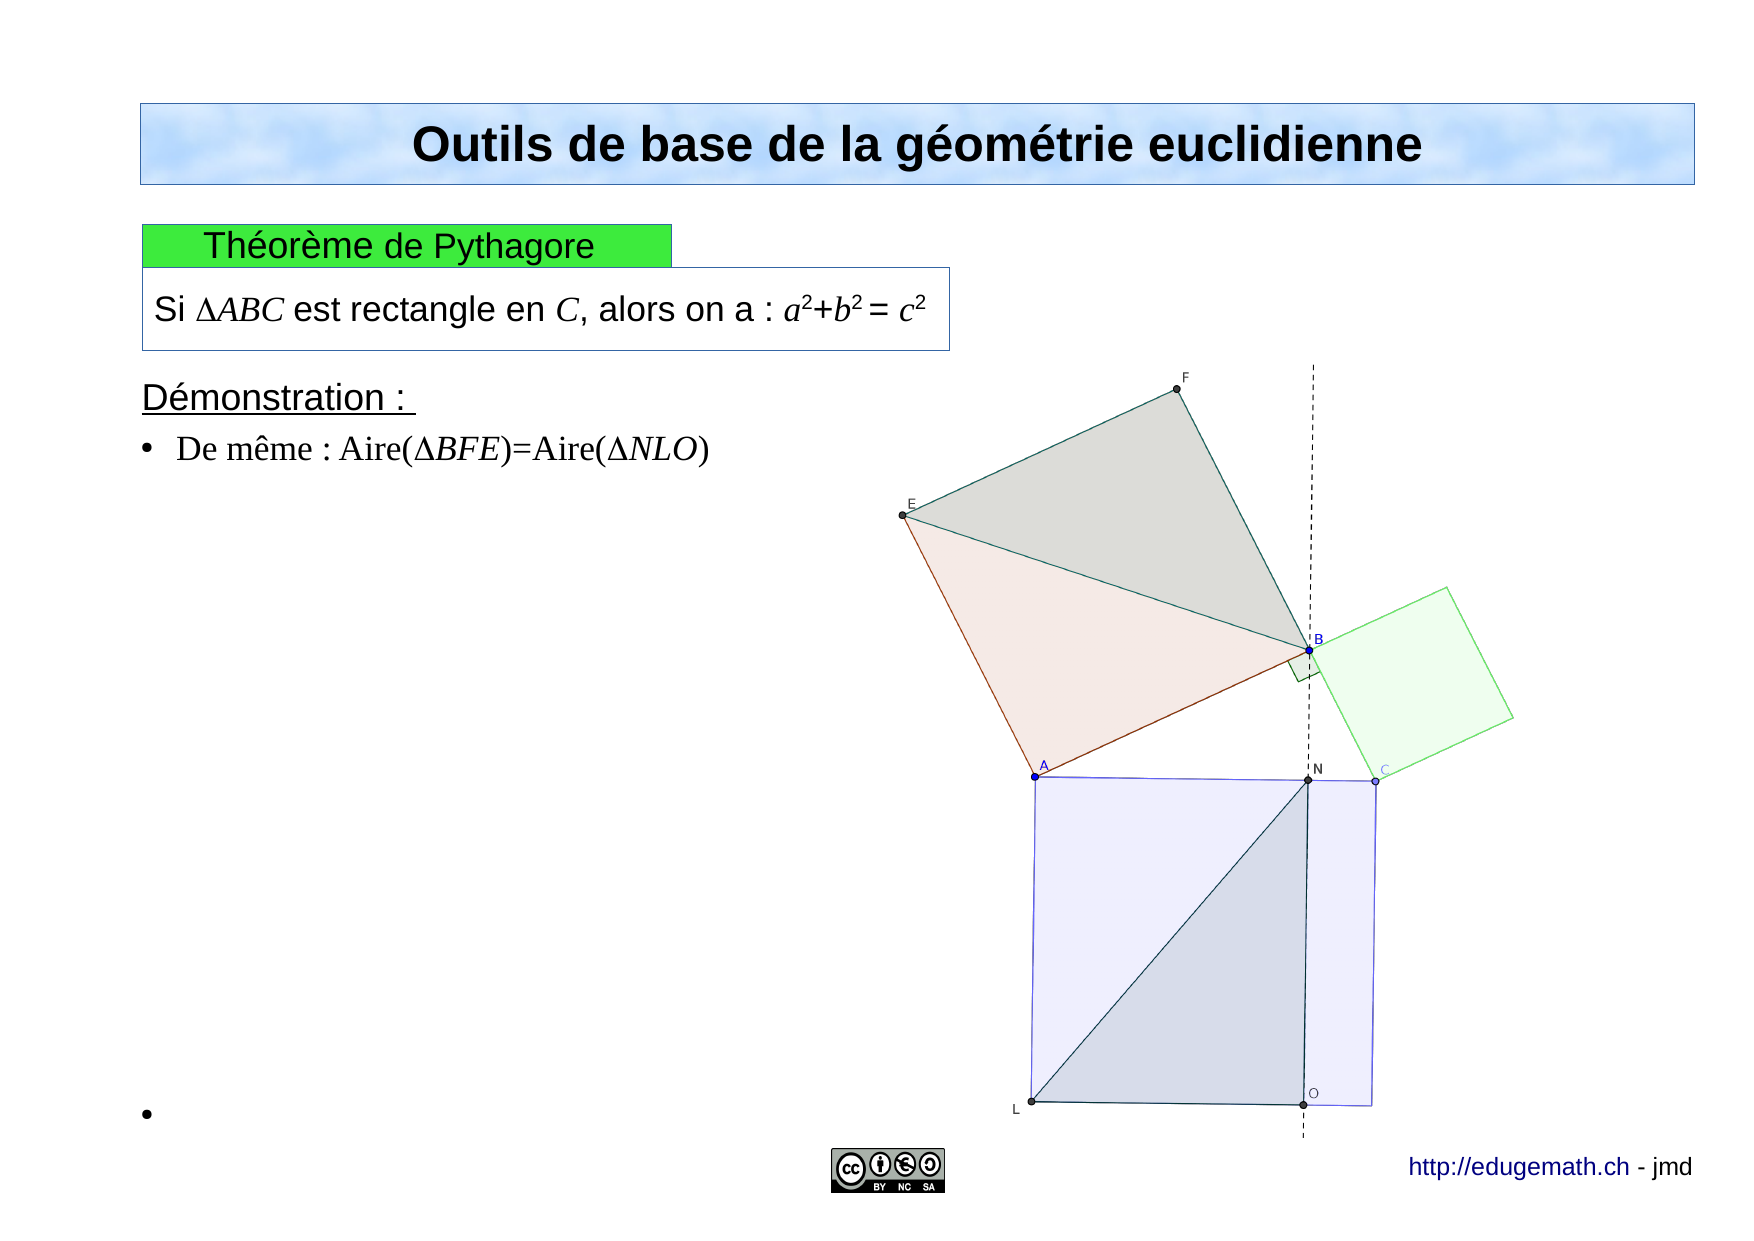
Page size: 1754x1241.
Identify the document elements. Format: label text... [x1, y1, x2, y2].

text_box http://edugemath.ch - jmd [1393, 1145, 1737, 1189]
text_box Si DABC est rectangle en C, alors on a : a2+b2 = c2 [142, 267, 950, 351]
text_box Outils de base de la géométrie euclidienne [140, 103, 1695, 185]
text_box Démonstration : [126, 369, 432, 426]
text_box Théorème de Pythagore [142, 224, 672, 267]
picture [831, 1148, 945, 1193]
picture [850, 361, 1525, 1138]
text_box De même : Aire(DBFE)=Aire(DNLO) [128, 416, 850, 902]
